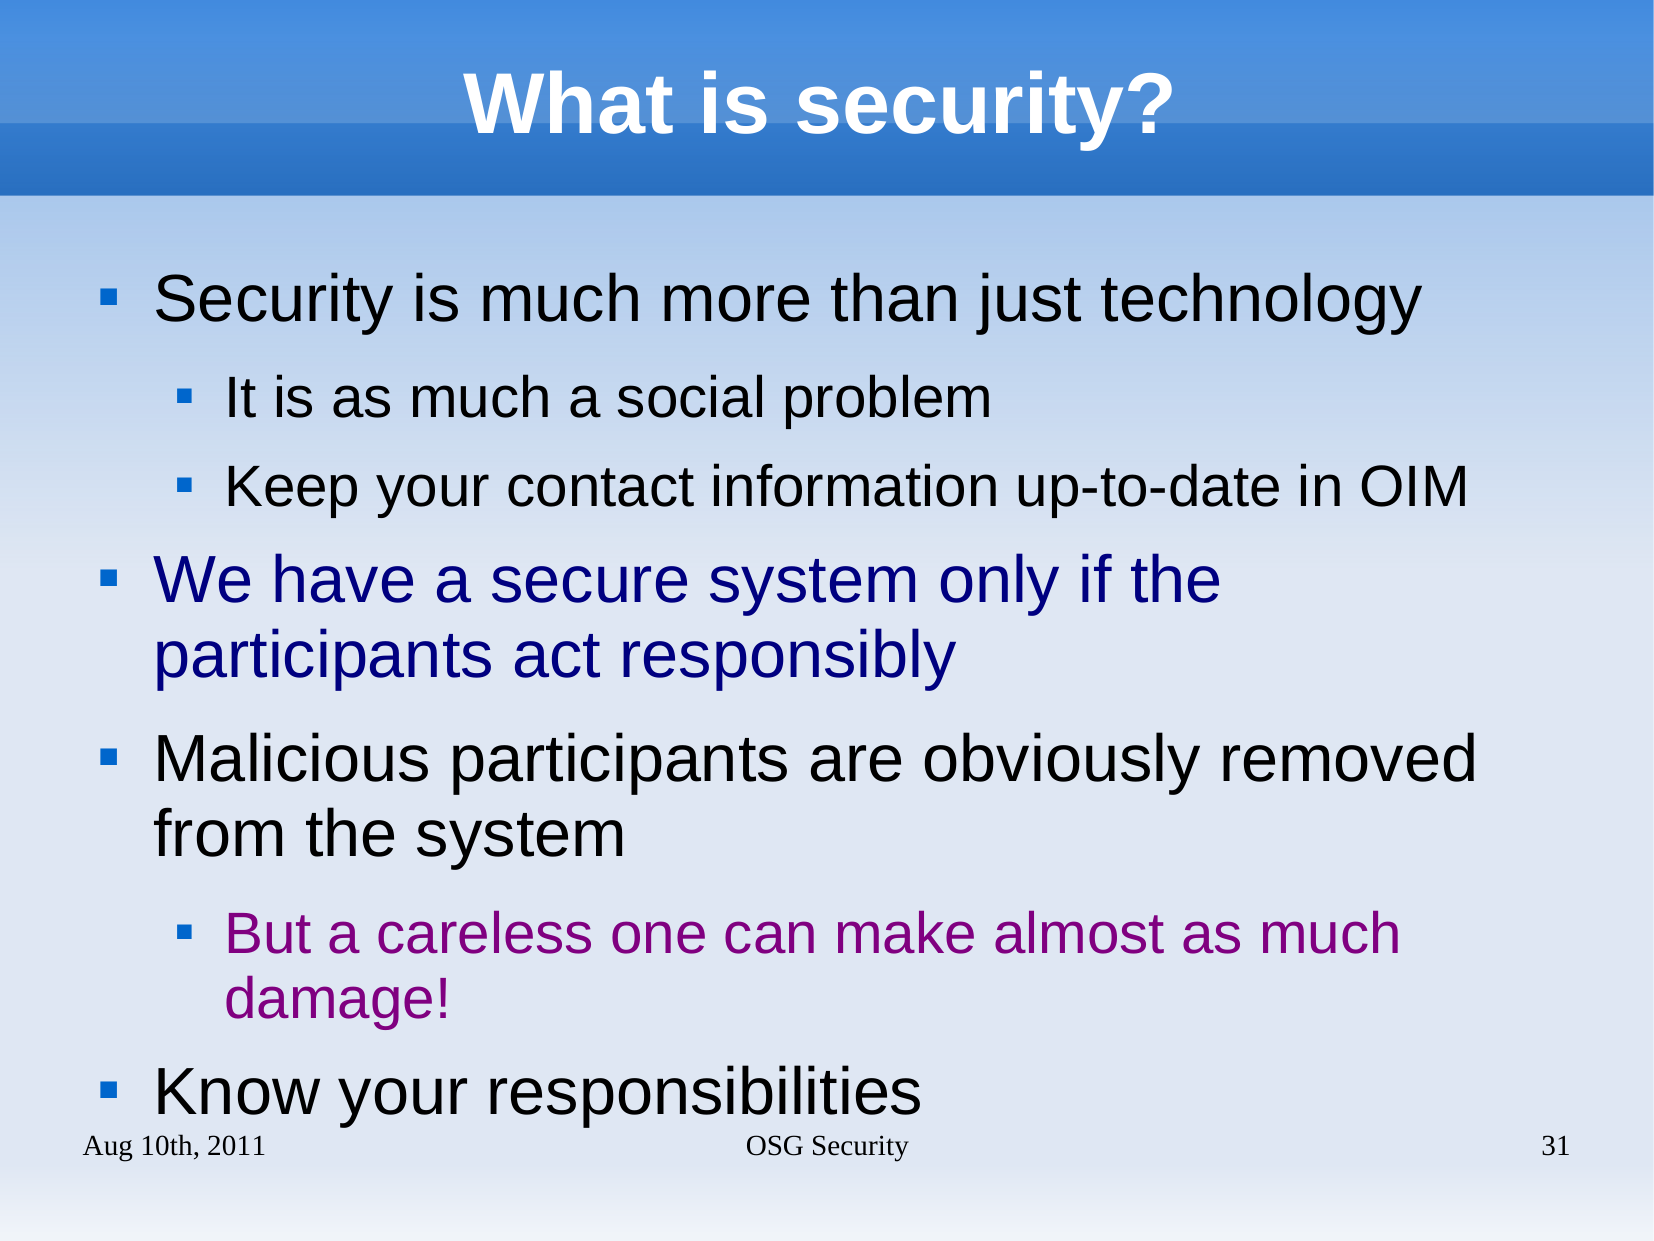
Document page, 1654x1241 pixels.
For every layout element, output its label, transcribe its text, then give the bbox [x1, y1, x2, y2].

list Security is much more than just technology It is as much a social problem Keep your contact information up-to-date in OIM We have a secure system only if the participants act responsibly Malicious participants are obviously removed from the system But a careless one can make almost as much damage! Know your responsibilities [82, 260, 1571, 1129]
picture [0, 0, 1654, 1241]
title What is security? [76, 0, 1565, 208]
